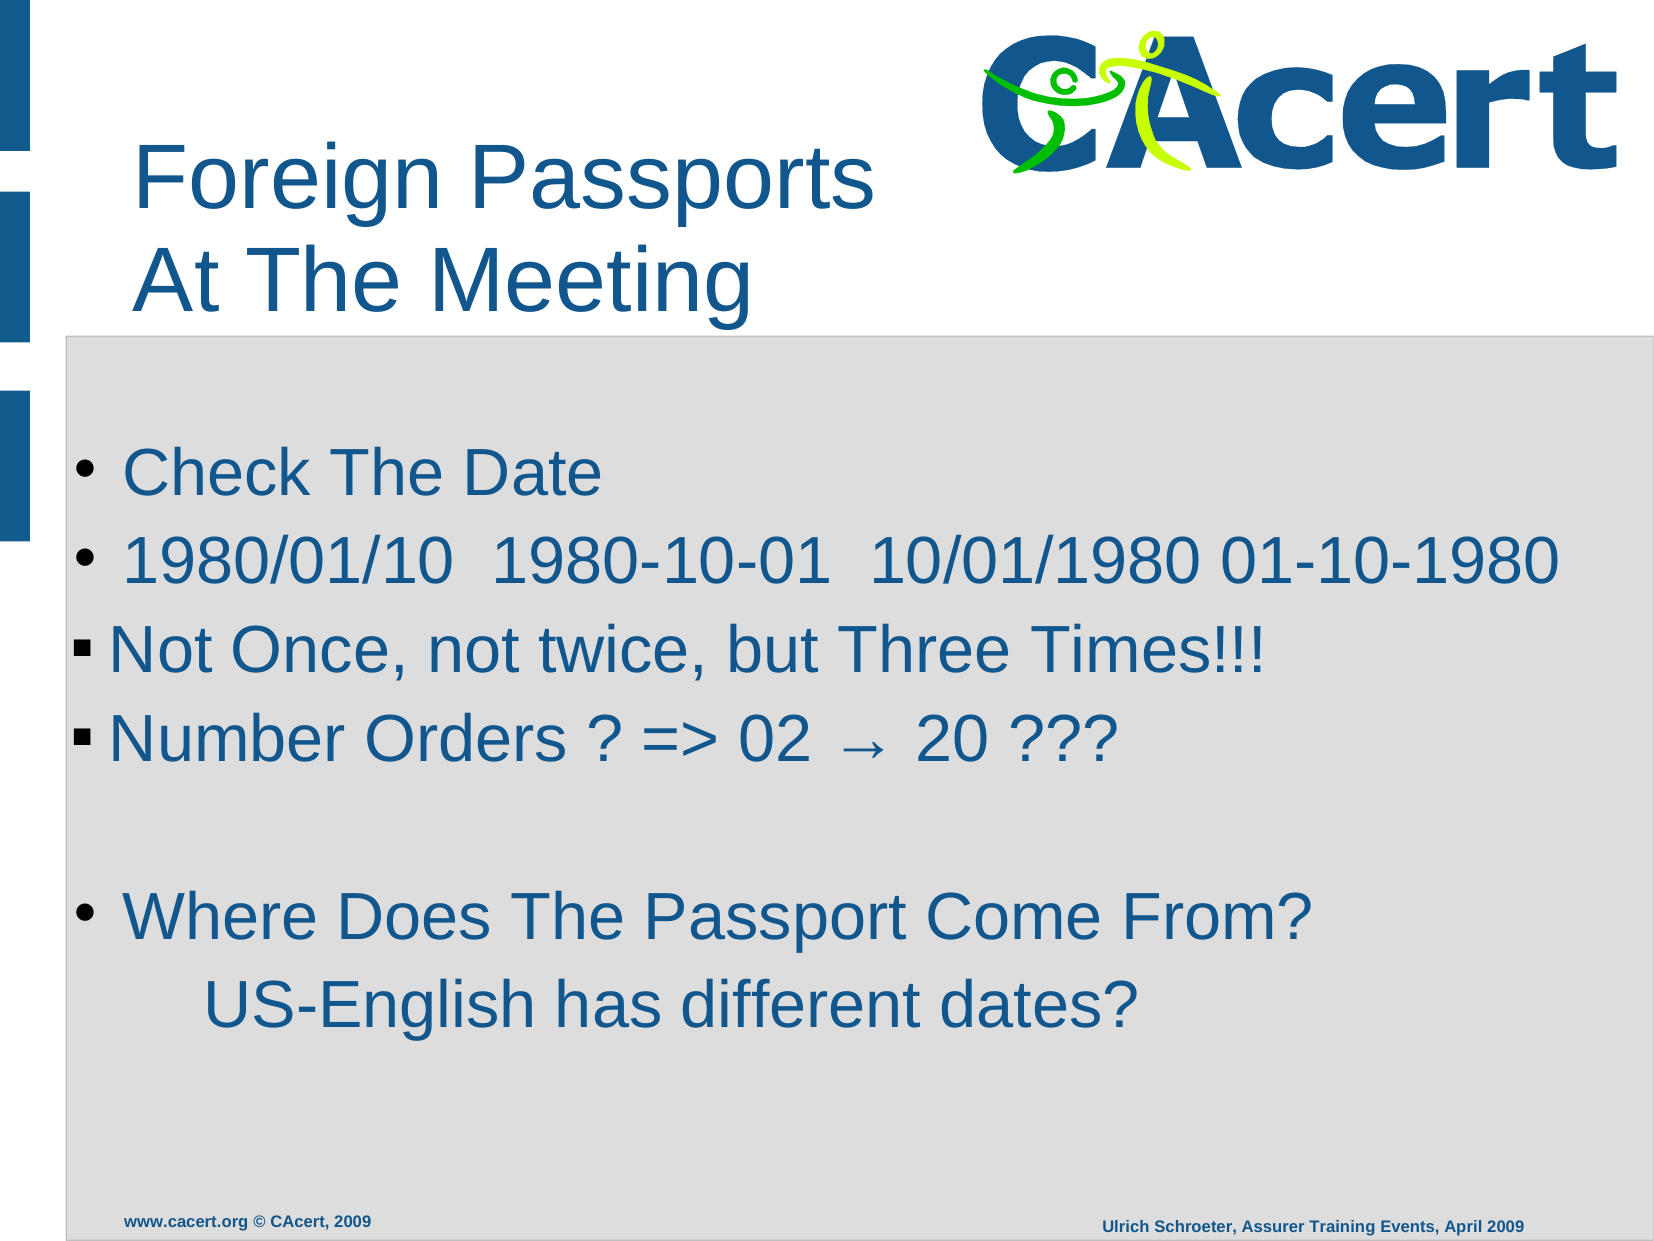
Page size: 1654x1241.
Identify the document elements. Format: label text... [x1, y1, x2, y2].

text_box Check The Date 1980/01/10 1980-10-01 10/01/1980 01-10-1980 Not Once, not twice, but Three Times!!! Number Orders ? => 02 → 20 ??? Where Does The Passport Come From? US-English has different dates? [59, 413, 1570, 1050]
text_box Foreign Passports At The Meeting [118, 118, 893, 339]
